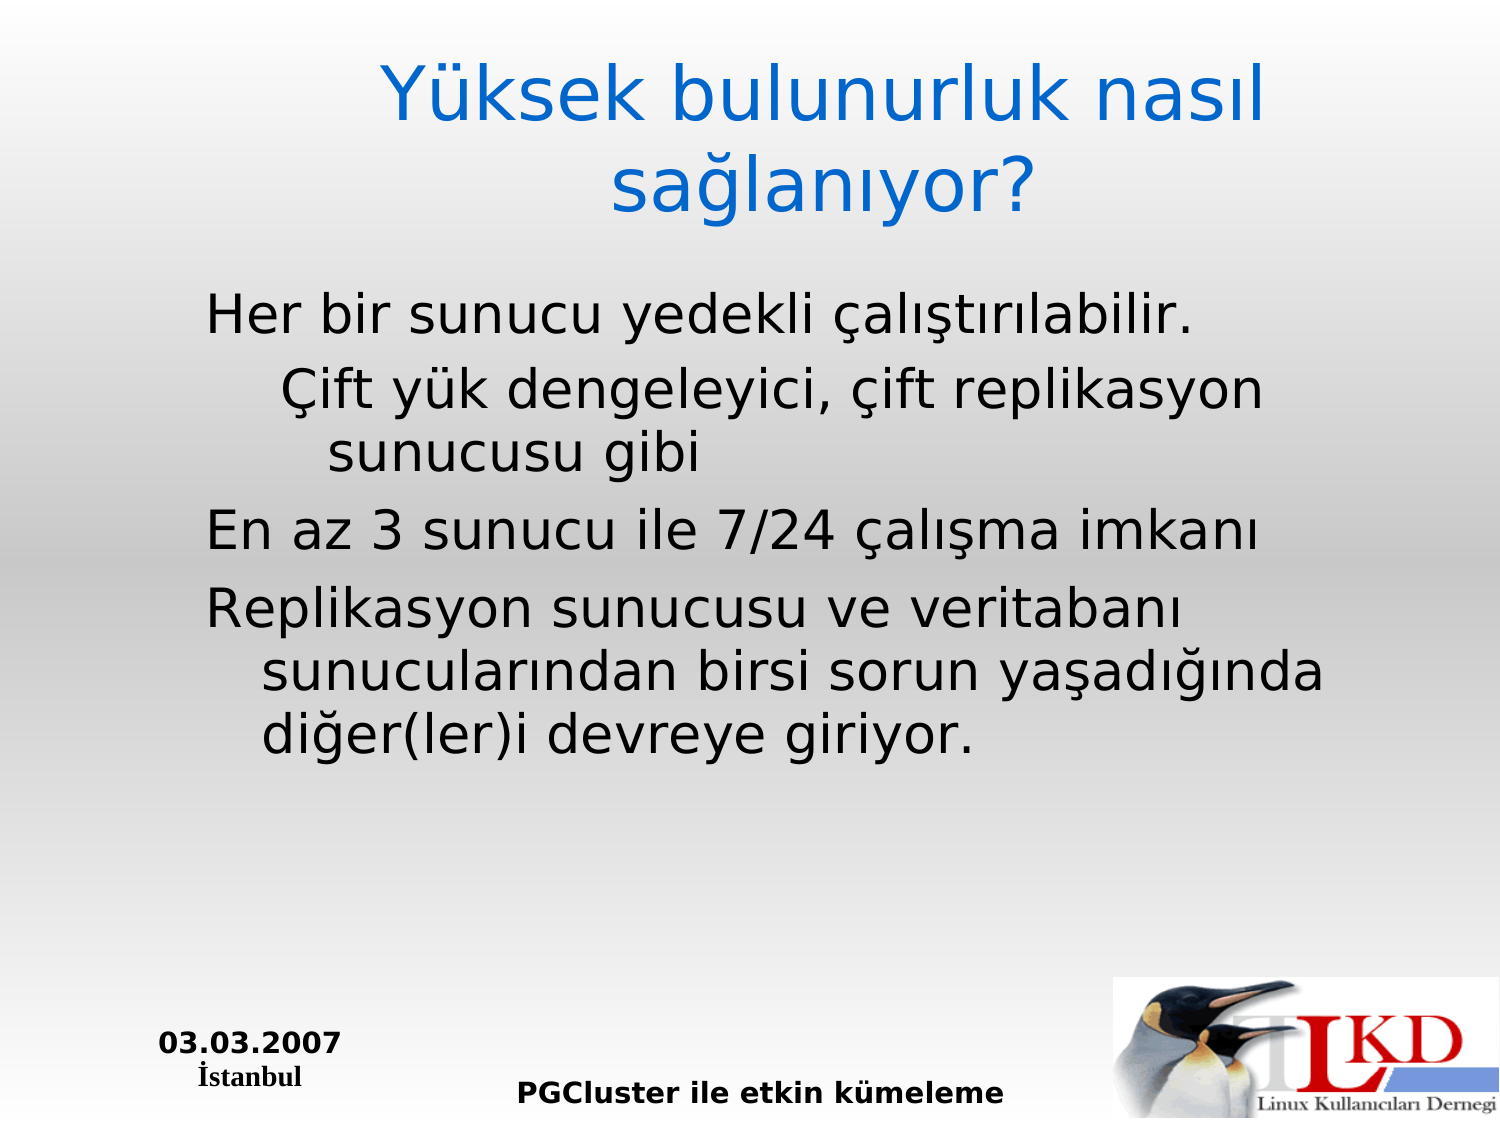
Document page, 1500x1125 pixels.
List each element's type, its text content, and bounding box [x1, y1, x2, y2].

list Her bir sunucu yedekli çalıştırılabilir. Çift yük dengeleyici, çift replikasyon sunucusu gibi En az 3 sunucu ile 7/24 çalışma imkanı Replikasyon sunucusu ve veritabanı sunucularından birsi sorun yaşadığında diğer(ler)i devreye giriyor. [190, 280, 1416, 859]
picture [1113, 977, 1499, 1118]
title Yüksek bulunurluk nasıl sağlanıyor? [224, 43, 1425, 237]
text_box [202, 415, 1491, 1023]
